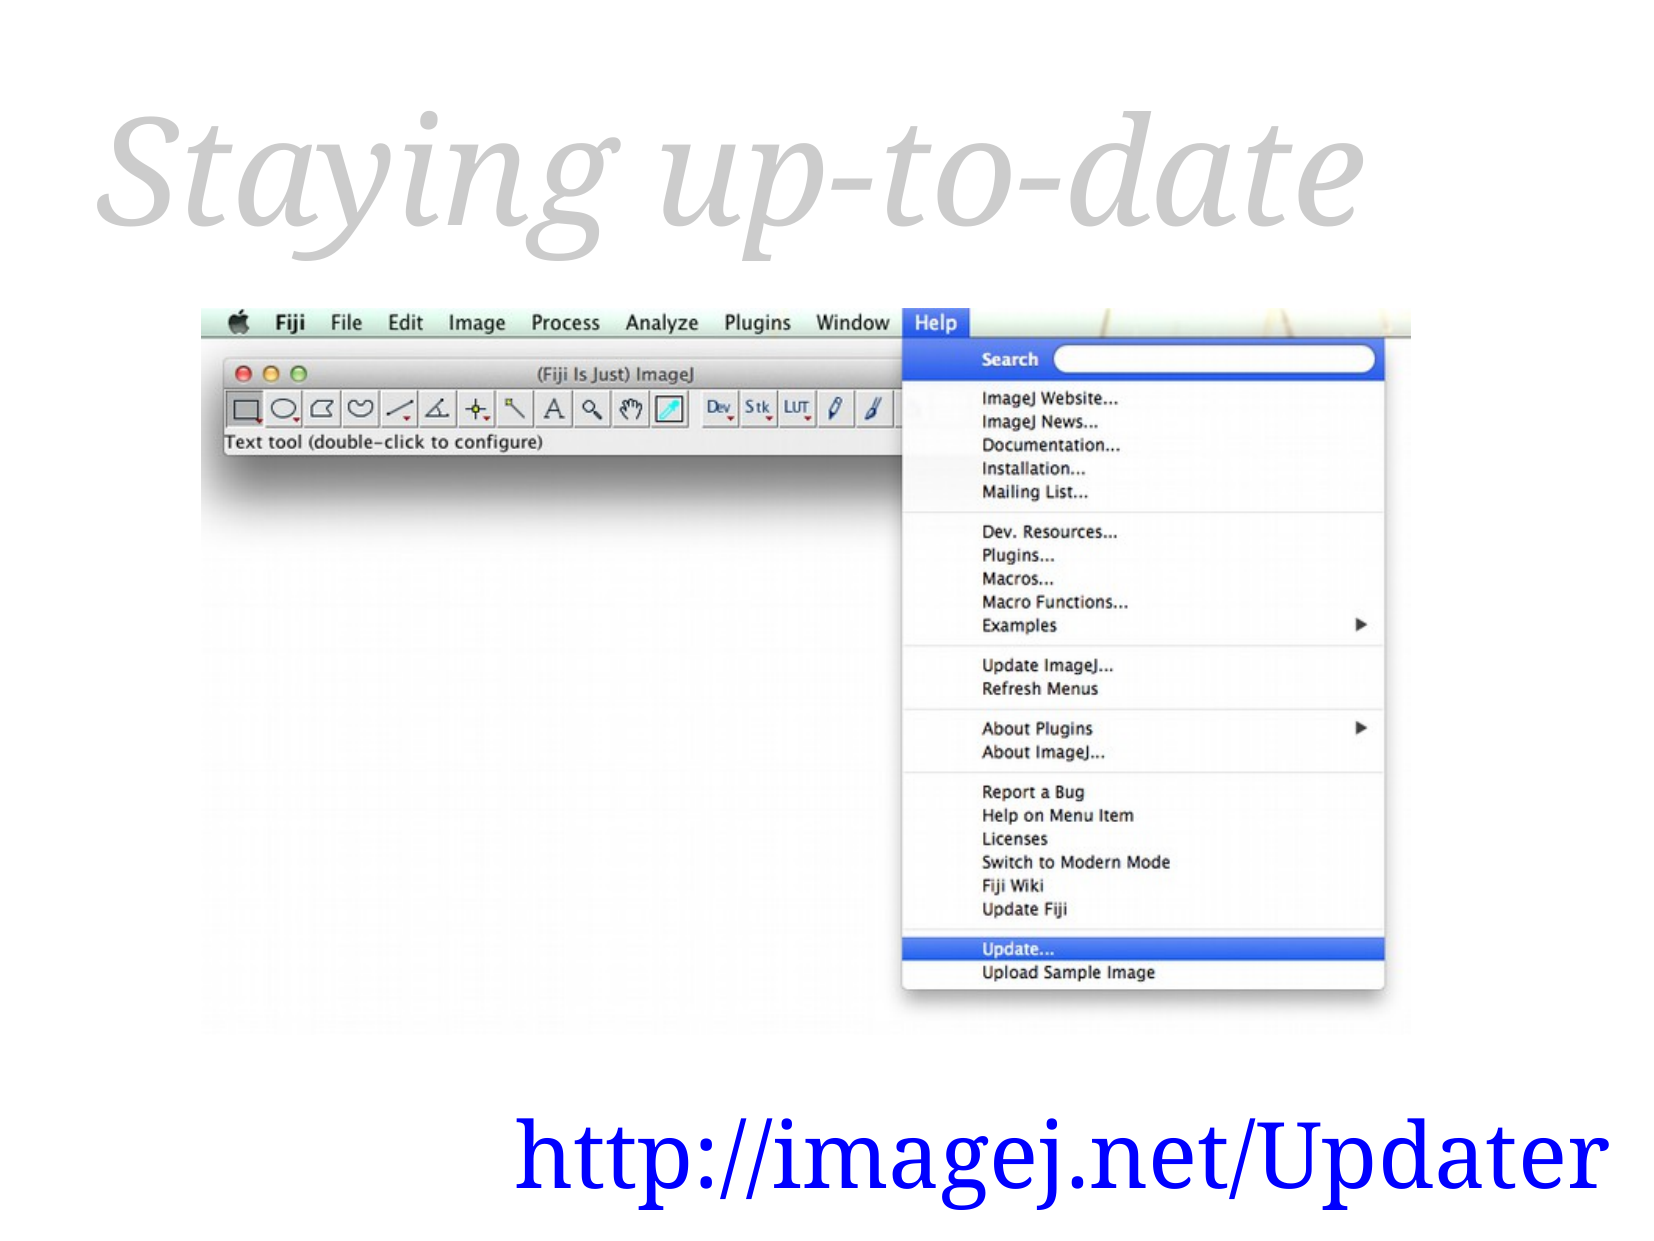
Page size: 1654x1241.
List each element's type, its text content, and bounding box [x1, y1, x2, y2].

picture [201, 308, 1411, 1036]
text_box http://imagej.net/Updater [51, 1083, 1627, 1200]
text_box Staying up-to-date [81, 57, 1654, 239]
